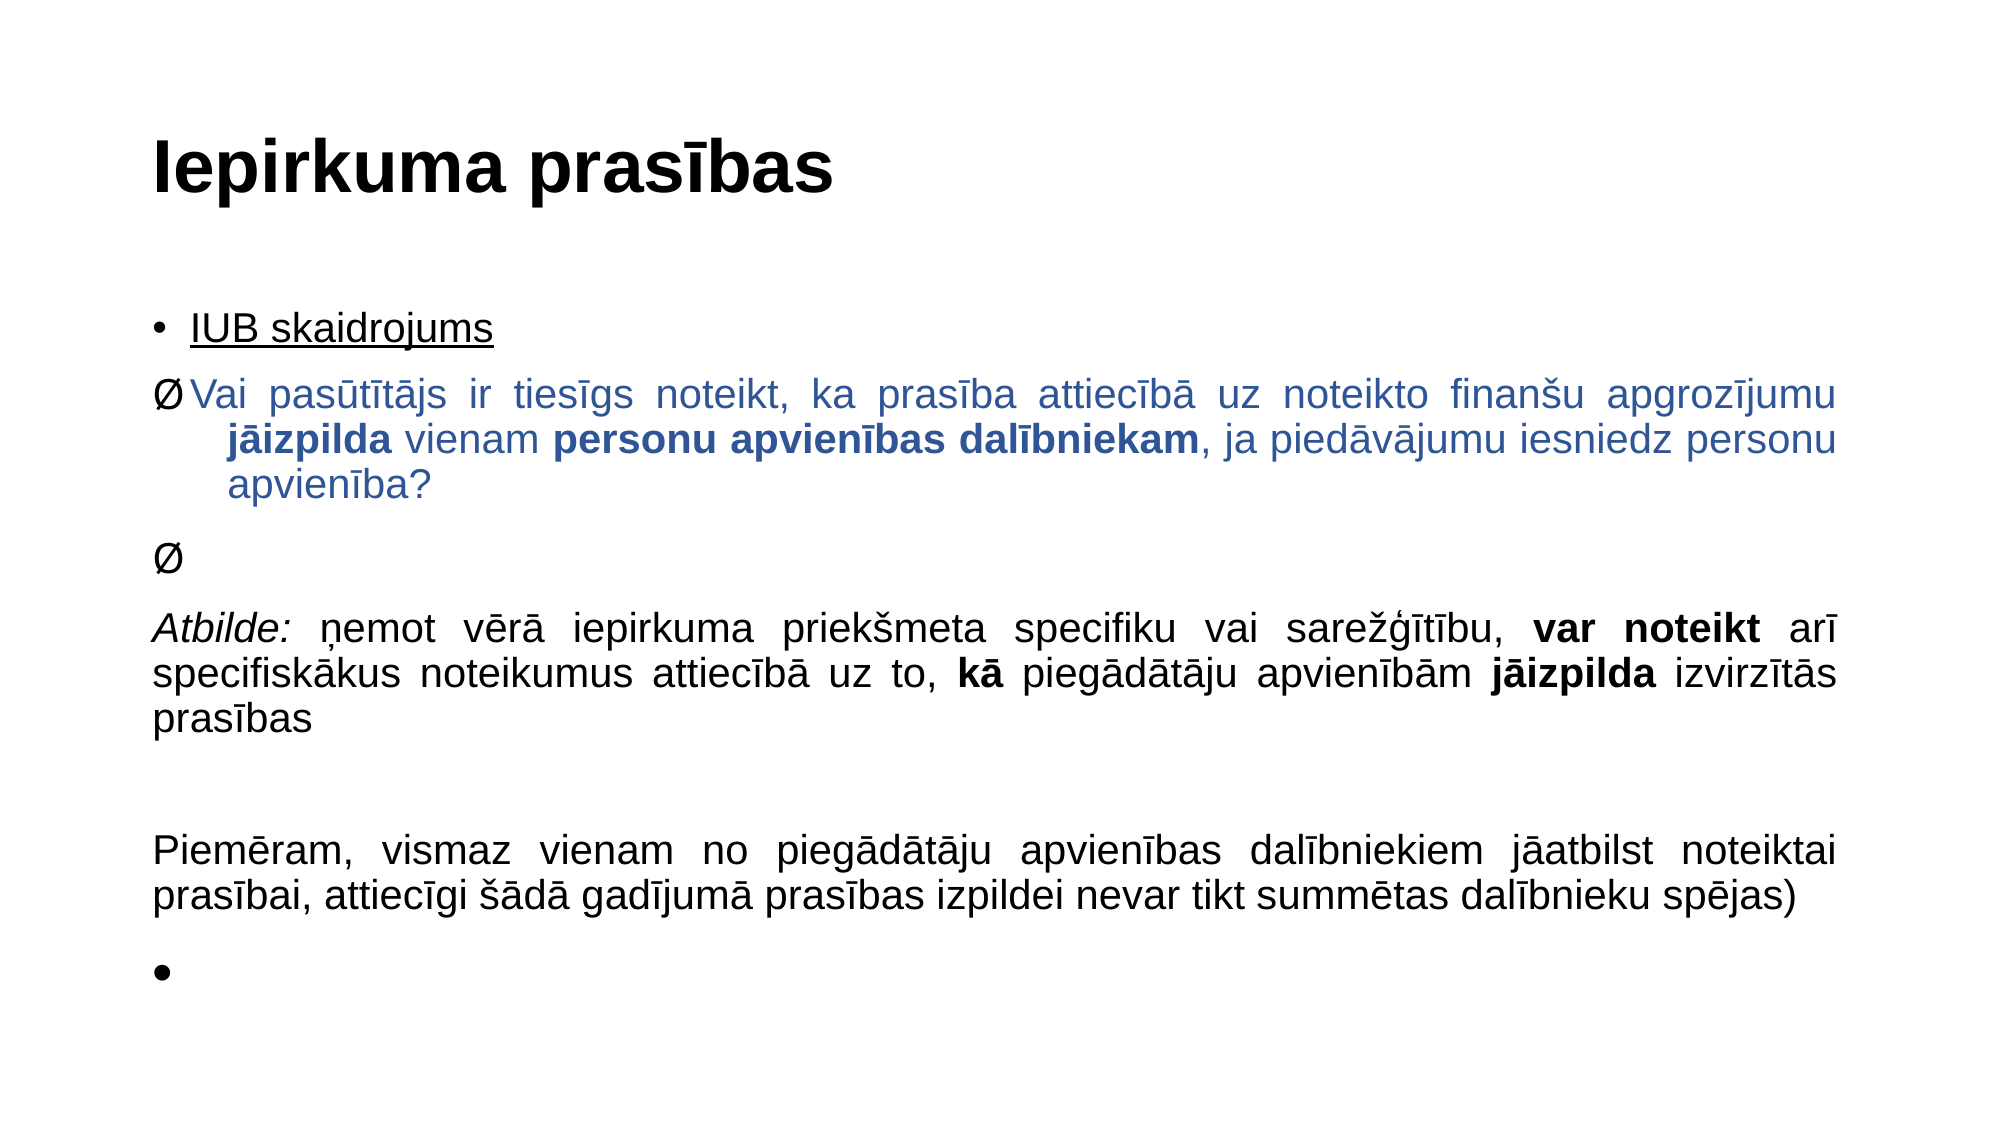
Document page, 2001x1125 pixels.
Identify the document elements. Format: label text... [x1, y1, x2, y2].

title Iepirkuma prasības [137, 59, 1863, 278]
list IUB skaidrojums Vai pasūtītājs ir tiesīgs noteikt, ka prasība attiecībā uz noteikto finanšu apgrozījumu jāizpilda vienam personu apvienības dalībniekam, ja piedāvājumu iesniedz personu apvienība? Atbilde: ņemot vērā iepirkuma priekšmeta specifiku vai sarežģītību, var noteikt arī specifiskākus noteikumus attiecībā uz to, kā piegādātāju apvienībām jāizpilda izvirzītās prasības Piemēram, vismaz vienam no piegādātāju apvienības dalībniekiem jāatbilst noteiktai prasībai, attiecīgi šādā gadījumā prasības izpildei nevar tikt summētas dalībnieku spējas) [137, 299, 1863, 1014]
